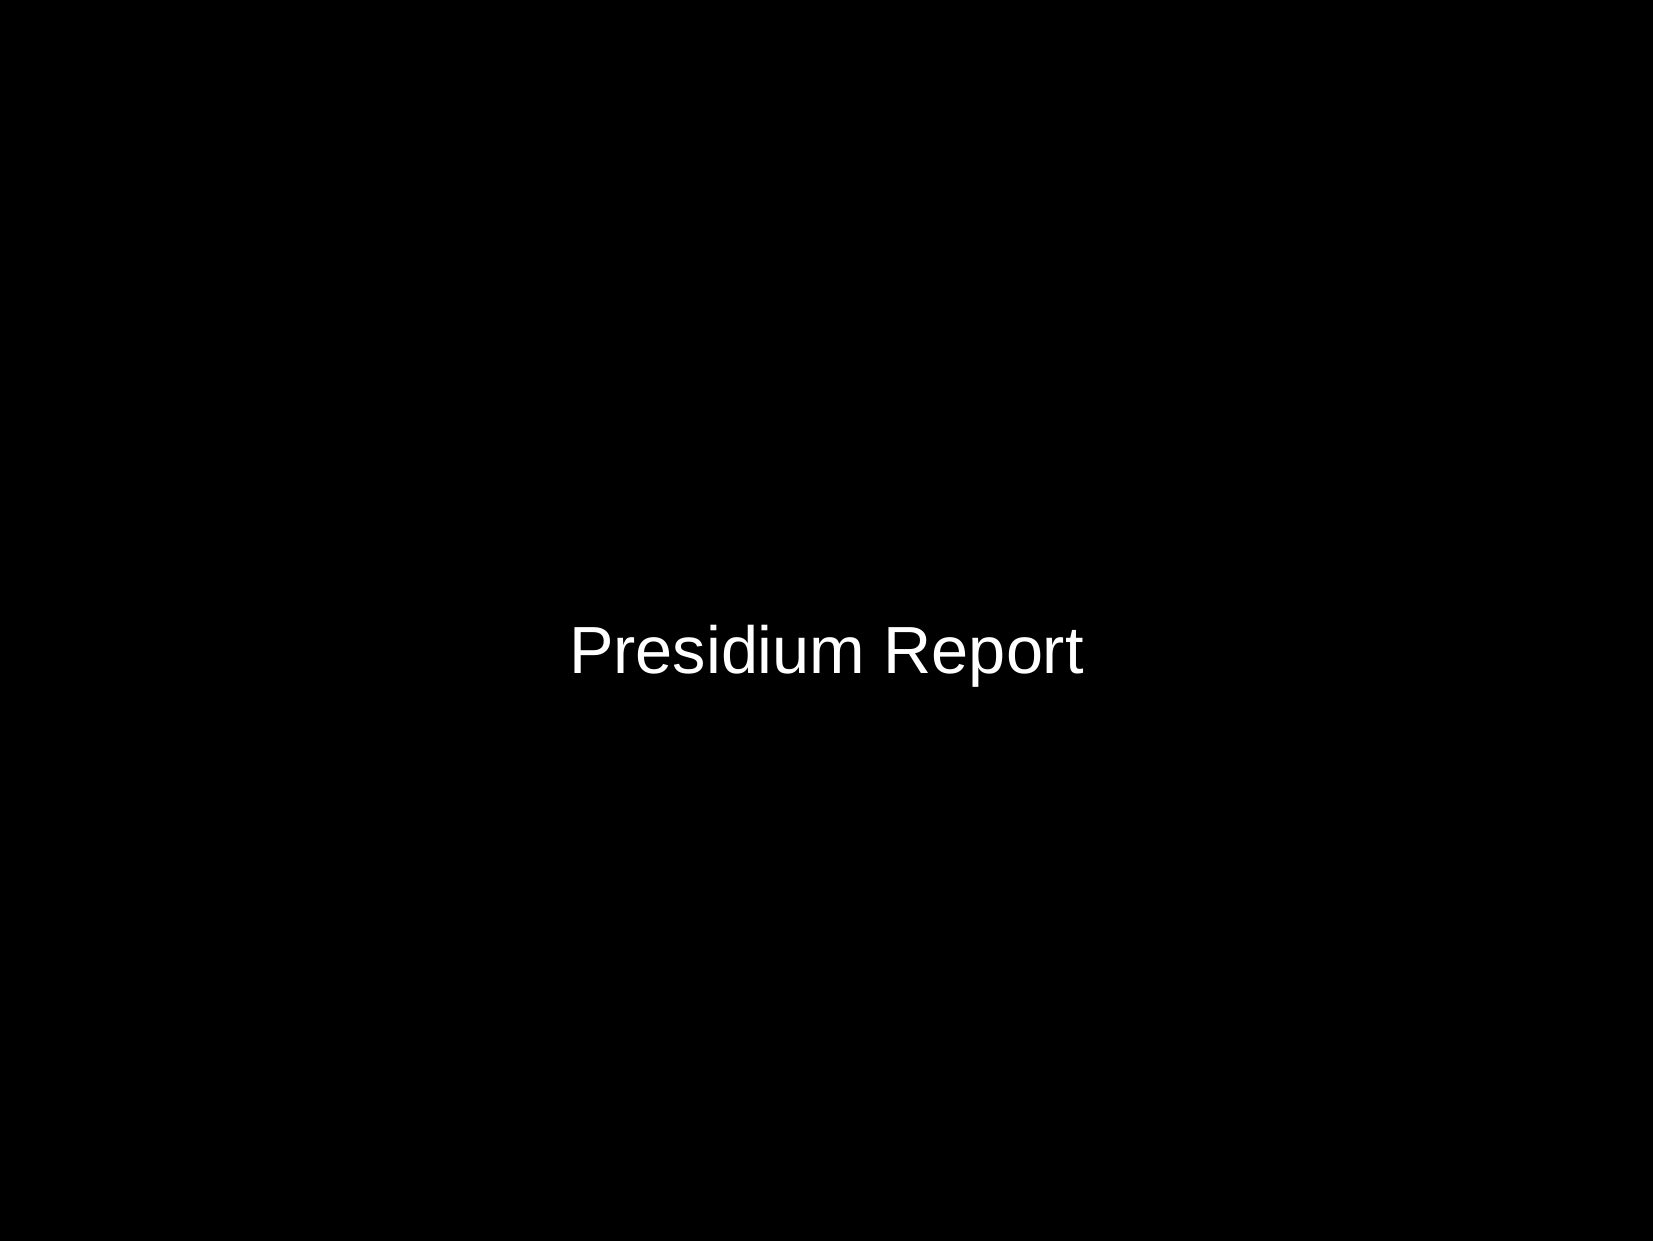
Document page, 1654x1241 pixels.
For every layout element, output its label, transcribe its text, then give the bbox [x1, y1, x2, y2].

subtitle Presidium Report [82, 290, 1571, 1010]
